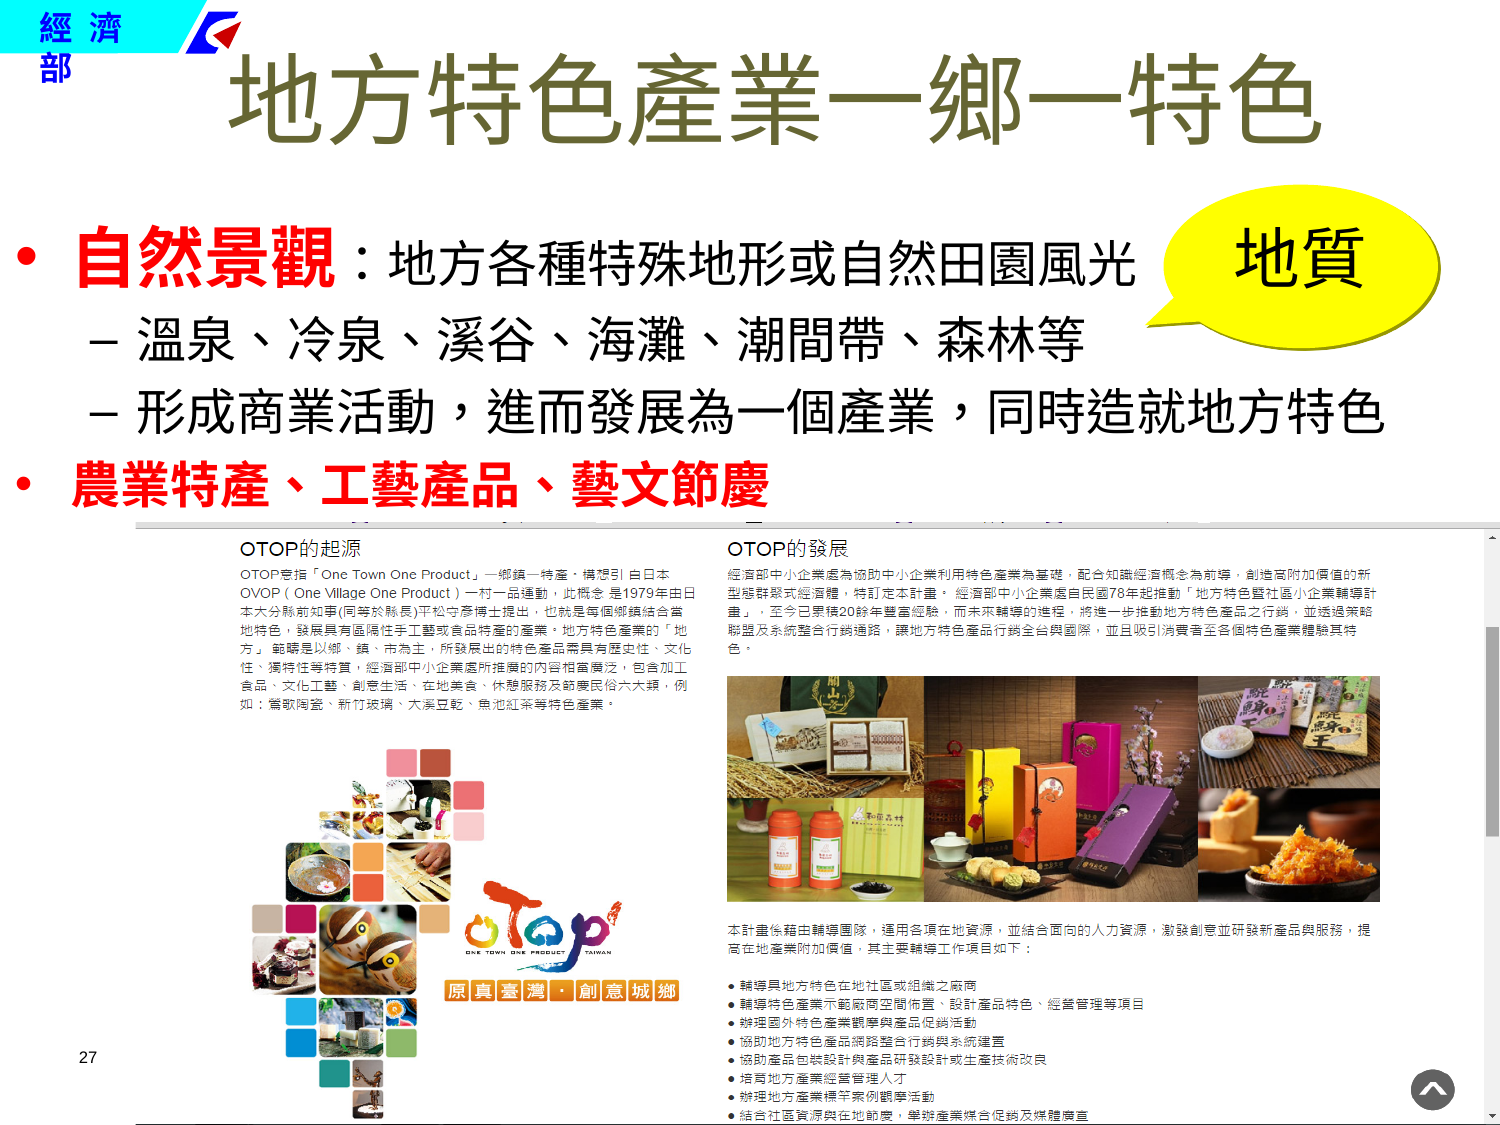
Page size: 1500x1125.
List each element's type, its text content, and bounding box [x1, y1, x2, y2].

text_box 地方特色產業一鄉一特色 [76, 40, 1375, 155]
picture [135, 522, 1500, 1125]
text_box 地質 [1144, 184, 1438, 349]
list 自然景觀：地方各種特殊地形或自然田園風光 溫泉、冷泉、溪谷、海灘、潮間帶、森林等 形成商業活動，進而發展為一個產業，同時造就地方特色 農業特產、工藝產品、藝文節慶 [0, 208, 1412, 551]
